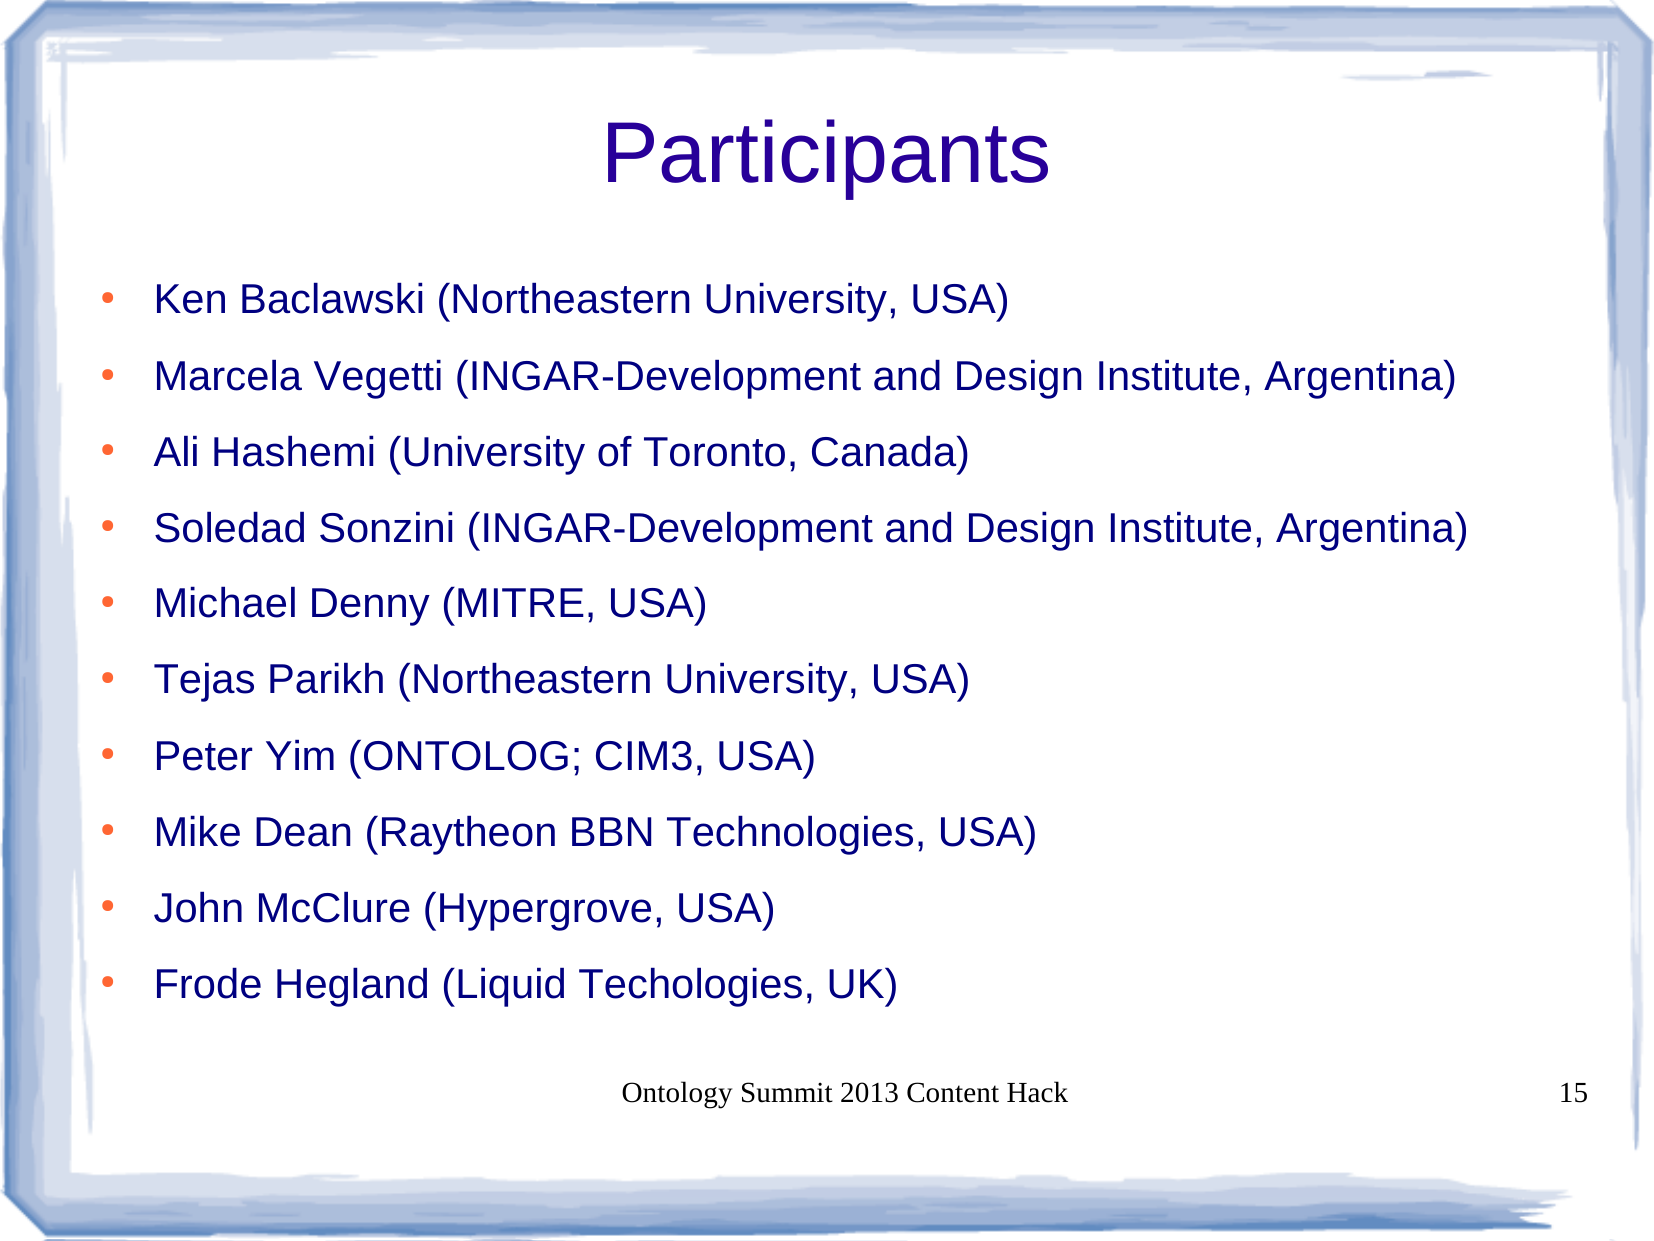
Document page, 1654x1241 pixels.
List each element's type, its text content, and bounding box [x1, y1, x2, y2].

picture [0, 0, 1654, 1241]
list Ken Baclawski (Northeastern University, USA) Marcela Vegetti (INGAR-Development and Design Institute, Argentina) Ali Hashemi (University of Toronto, Canada) Soledad Sonzini (INGAR-Development and Design Institute, Argentina) Michael Denny (MITRE, USA) Tejas Parikh (Northeastern University, USA) Peter Yim (ONTOLOG; CIM3, USA) Mike Dean (Raytheon BBN Technologies, USA) John McClure (Hypergrove, USA) Frode Hegland (Liquid Techologies, UK) [82, 276, 1571, 1081]
title Participants [82, 49, 1571, 257]
